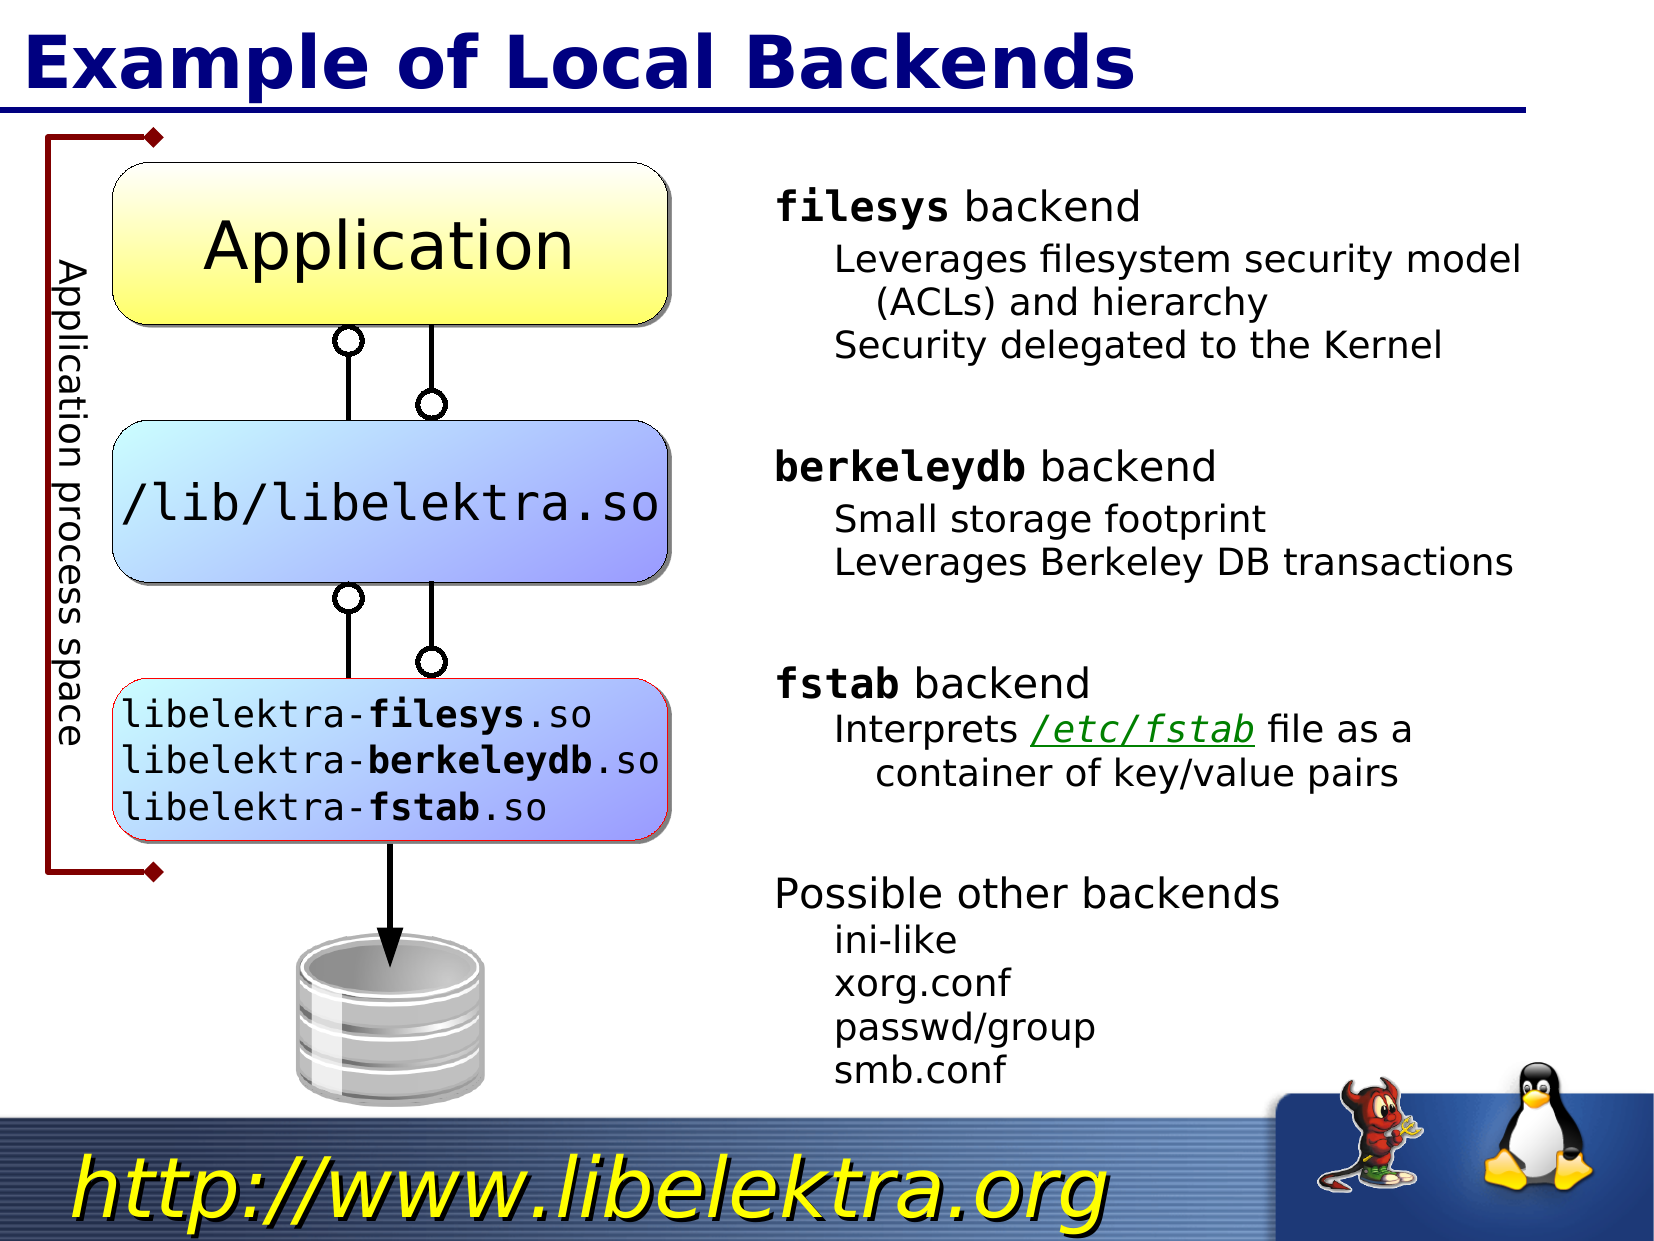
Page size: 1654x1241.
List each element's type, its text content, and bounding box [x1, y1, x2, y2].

text_box /lib/libelektra.so [112, 420, 668, 583]
picture [0, 932, 1654, 1241]
list filesys backend Leverages filesystem security model (ACLs) and hierarchy Security delegated to the Kernel berkeleydb backend Small storage footprint Leverages Berkeley DB transactions fstab backend Interprets /etc/fstab file as a container of key/value pairs Possible other backends ini-like xorg.conf passwd/group smb.conf [744, 175, 1588, 1101]
text_box Application [112, 162, 668, 325]
text_box Application process space [53, 259, 98, 748]
text_box [415, 324, 448, 421]
text_box [332, 581, 365, 678]
text_box Example of Local Backends [22, 14, 1611, 111]
text_box [332, 324, 365, 421]
text_box libelektra-filesys.so libelektra-berkeleydb.so libelektra-fstab.so [112, 678, 668, 841]
text_box [415, 581, 448, 678]
